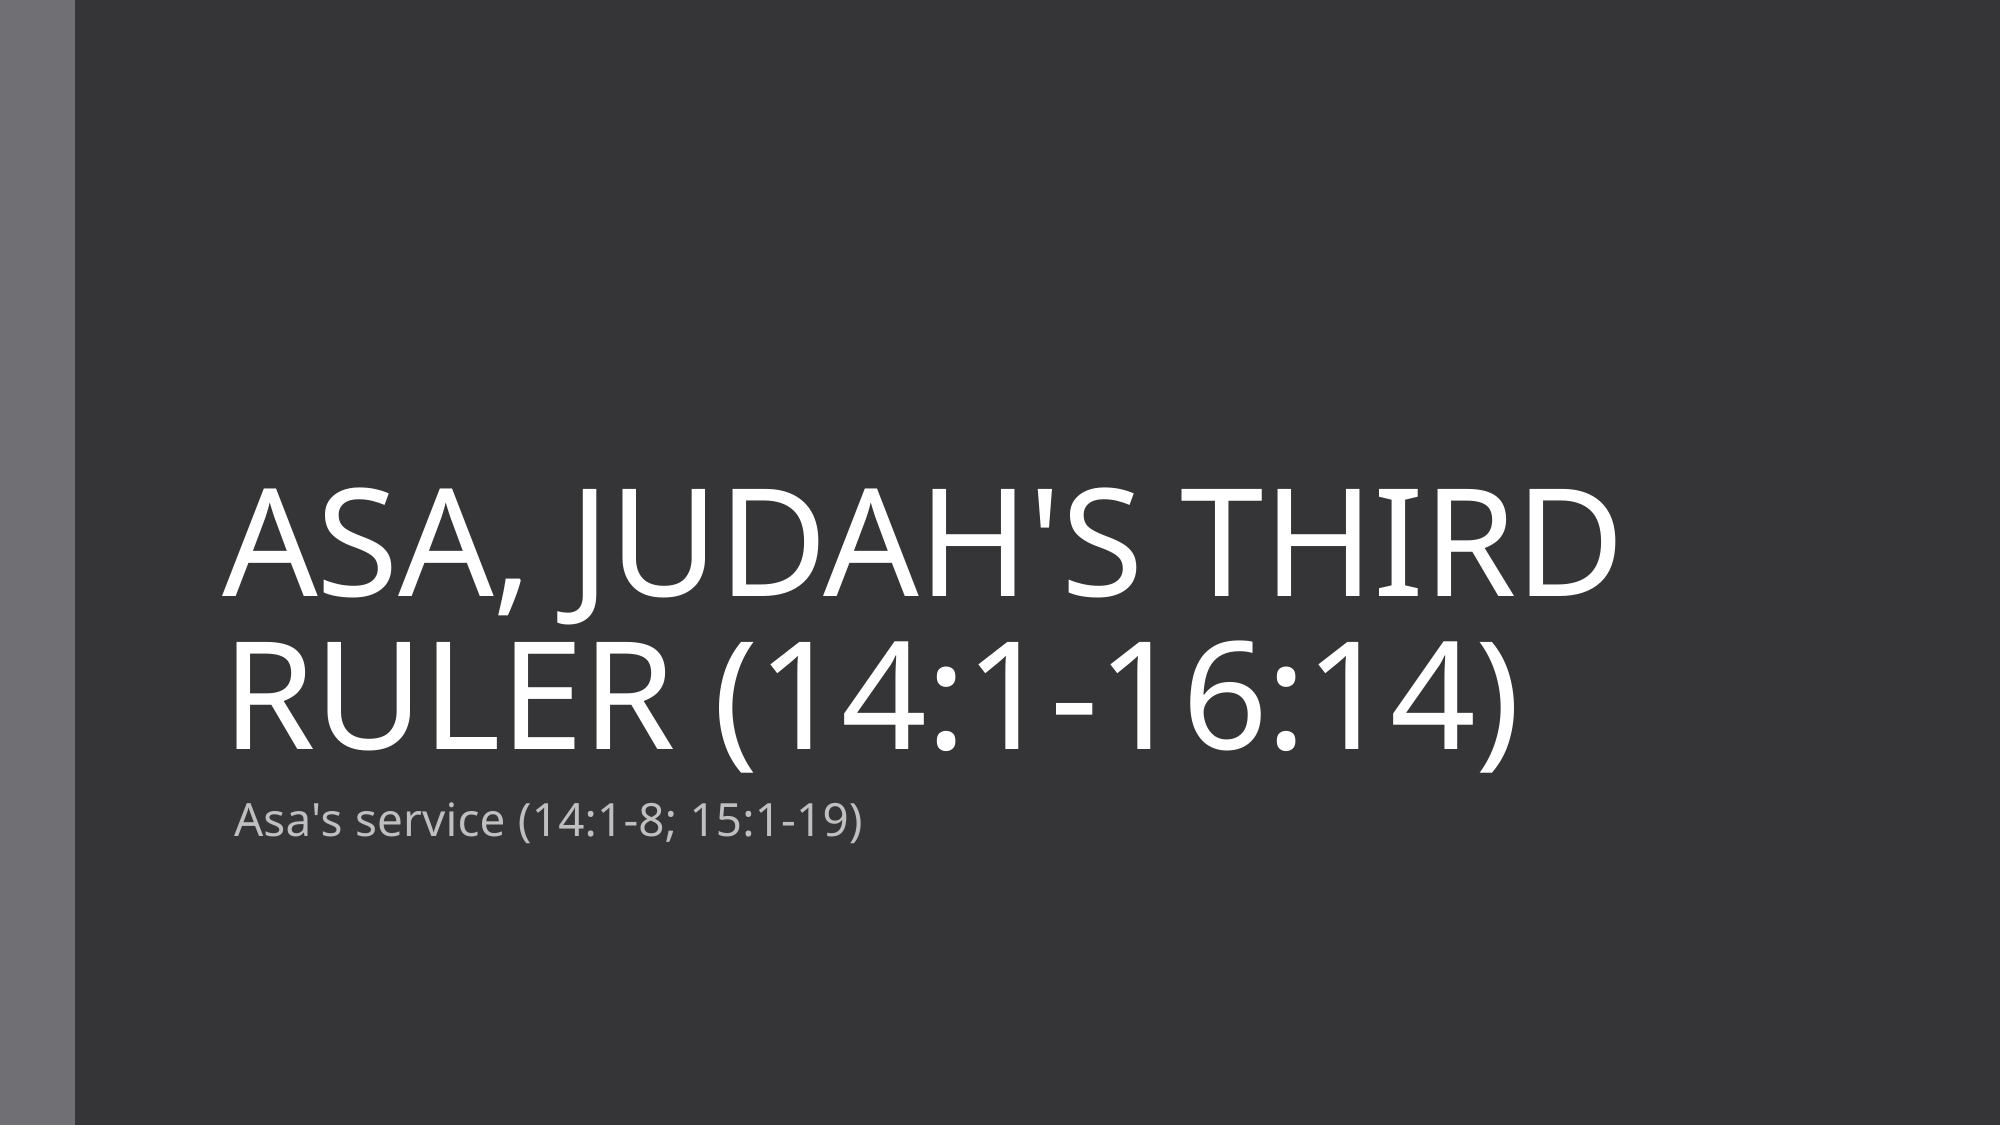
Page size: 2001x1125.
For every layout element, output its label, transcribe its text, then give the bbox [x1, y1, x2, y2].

title ASA, JUDAH'S THIRD RULER (14:1-16:14) [206, 124, 1752, 787]
subtitle Asa's service (14:1-8; 15:1-19) [206, 787, 1752, 1066]
